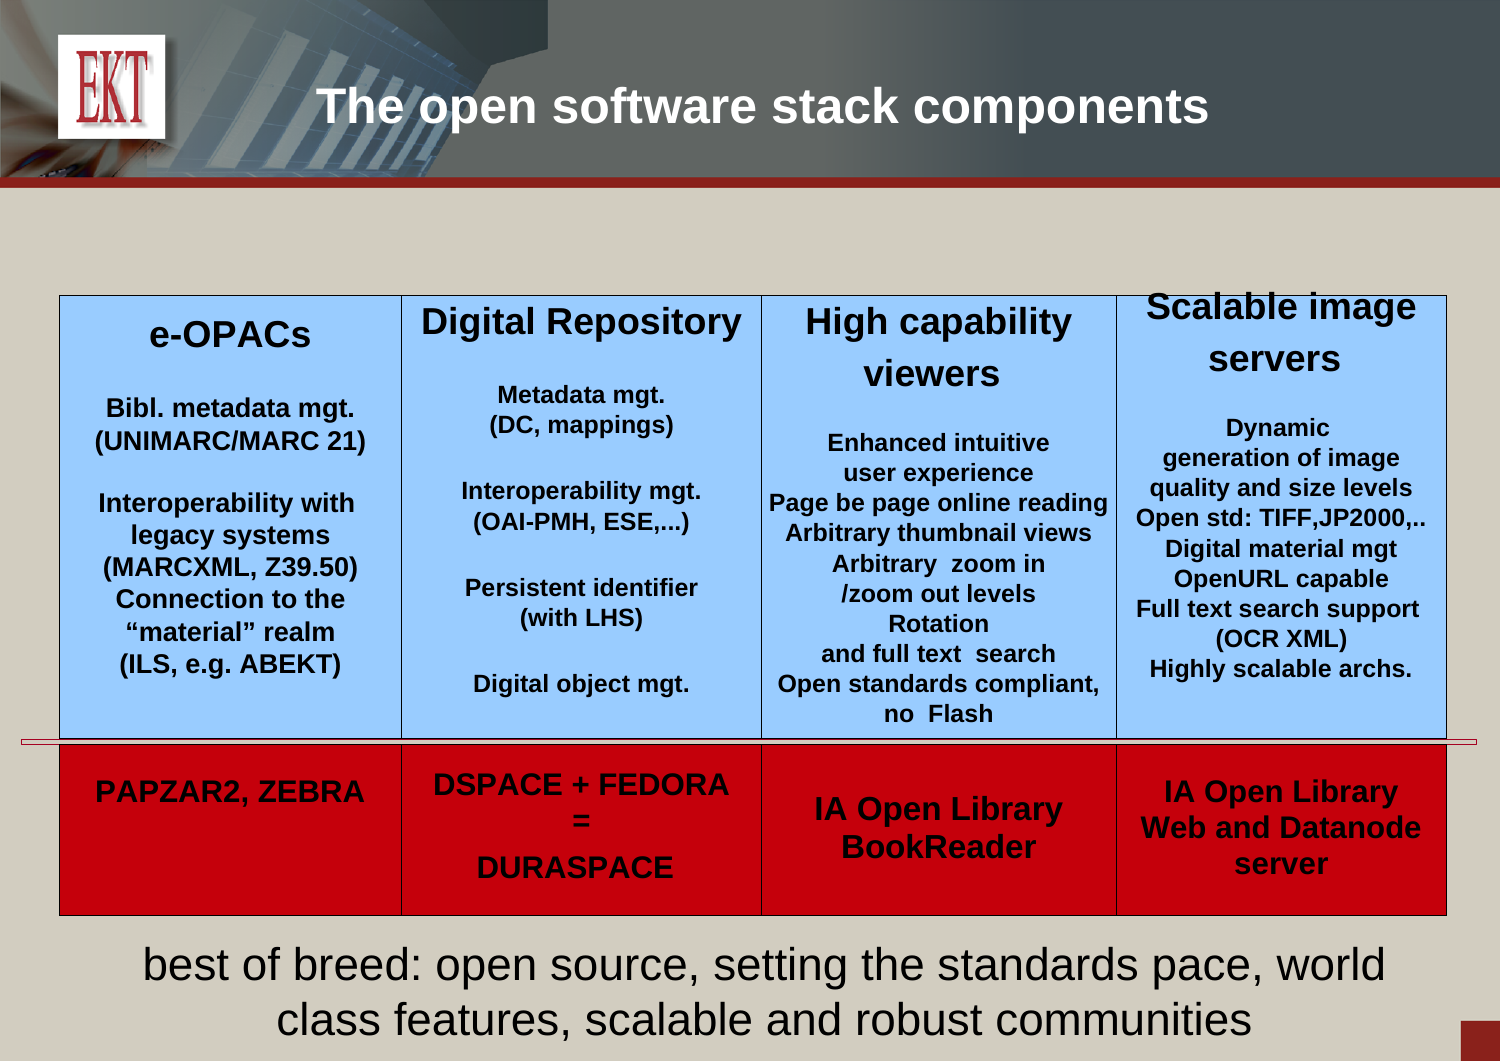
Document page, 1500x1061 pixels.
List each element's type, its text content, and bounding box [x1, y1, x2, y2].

text_box High capability viewers Enhanced intuitive user experience Page be page online reading Arbitrary thumbnail views Arbitrary zoom in /zoom out levels Rotation and full text search Open standards compliant, no Flash [761, 295, 1116, 739]
text_box IA Open Library BookReader [761, 744, 1116, 916]
text_box Digital Repository Metadata mgt. (DC, mappings) Interoperability mgt. (OAI-PMH, ESE,...) Persistent identifier (with LHS) Digital object mgt. [402, 295, 761, 739]
text_box e-OPACs Bibl. metadata mgt. (UNIMARC/MARC 21) Interoperability with legacy systems (MARCXML, Z39.50) Connection to the “material” realm (ILS, e.g. ABEKT) [59, 295, 402, 739]
text_box DSPACE + FEDORA = DURASPACE [402, 744, 761, 916]
text_box PAPZAR2, ZEBRA [59, 744, 402, 916]
text_box IA Open Library Web and Datanode server [1116, 744, 1447, 916]
title The open software stack components [301, 42, 1426, 165]
text_box best of breed: open source, setting the standards pace, world class features, scalable and robust communities [82, 927, 1447, 1053]
picture [0, 0, 1500, 1061]
text_box Scalable image servers Dynamic generation of image quality and size levels Open std: TIFF,JP2000,.. Digital material mgt OpenURL capable Full text search support (OCR XML) Highly scalable archs. [1116, 295, 1447, 739]
